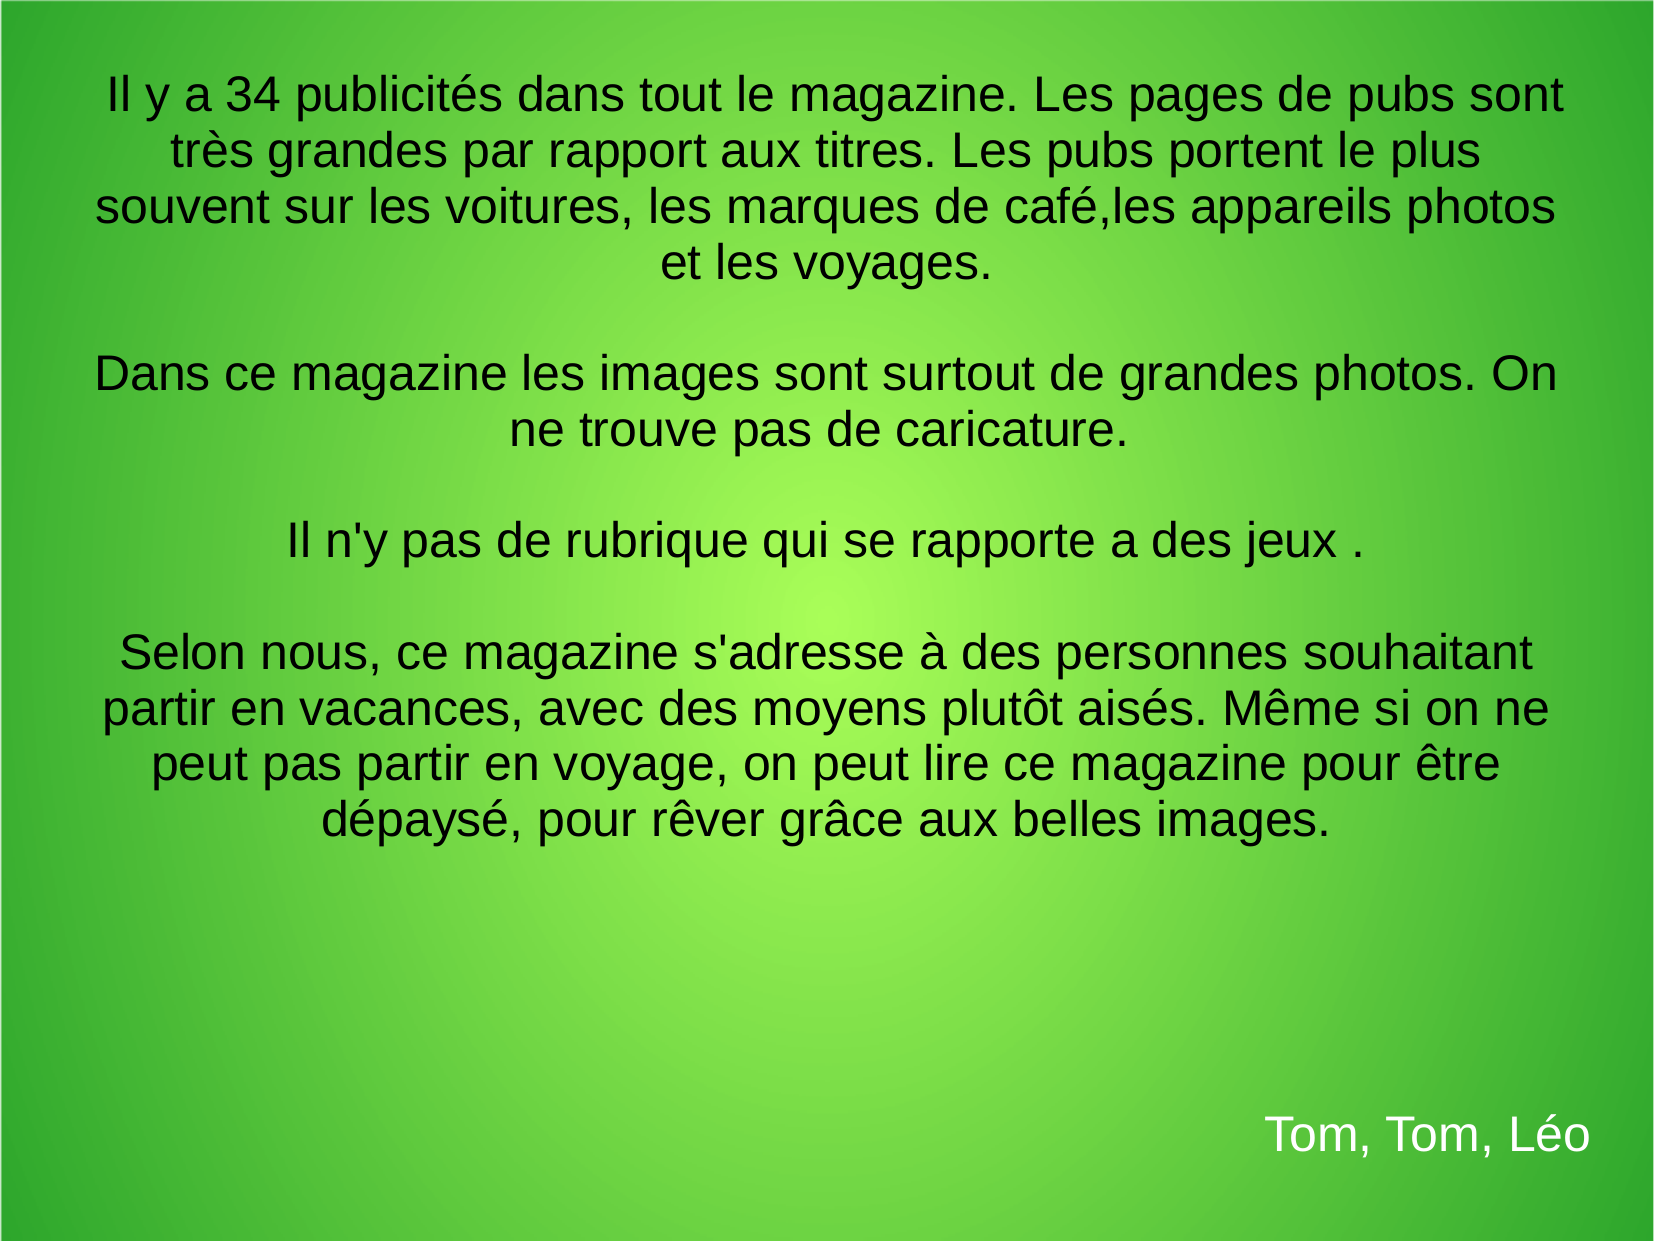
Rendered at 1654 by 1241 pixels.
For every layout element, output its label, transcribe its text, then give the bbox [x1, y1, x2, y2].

list [0, 0, 1654, 1241]
text_box Tom, Tom, Léo [1122, 1098, 1607, 1170]
